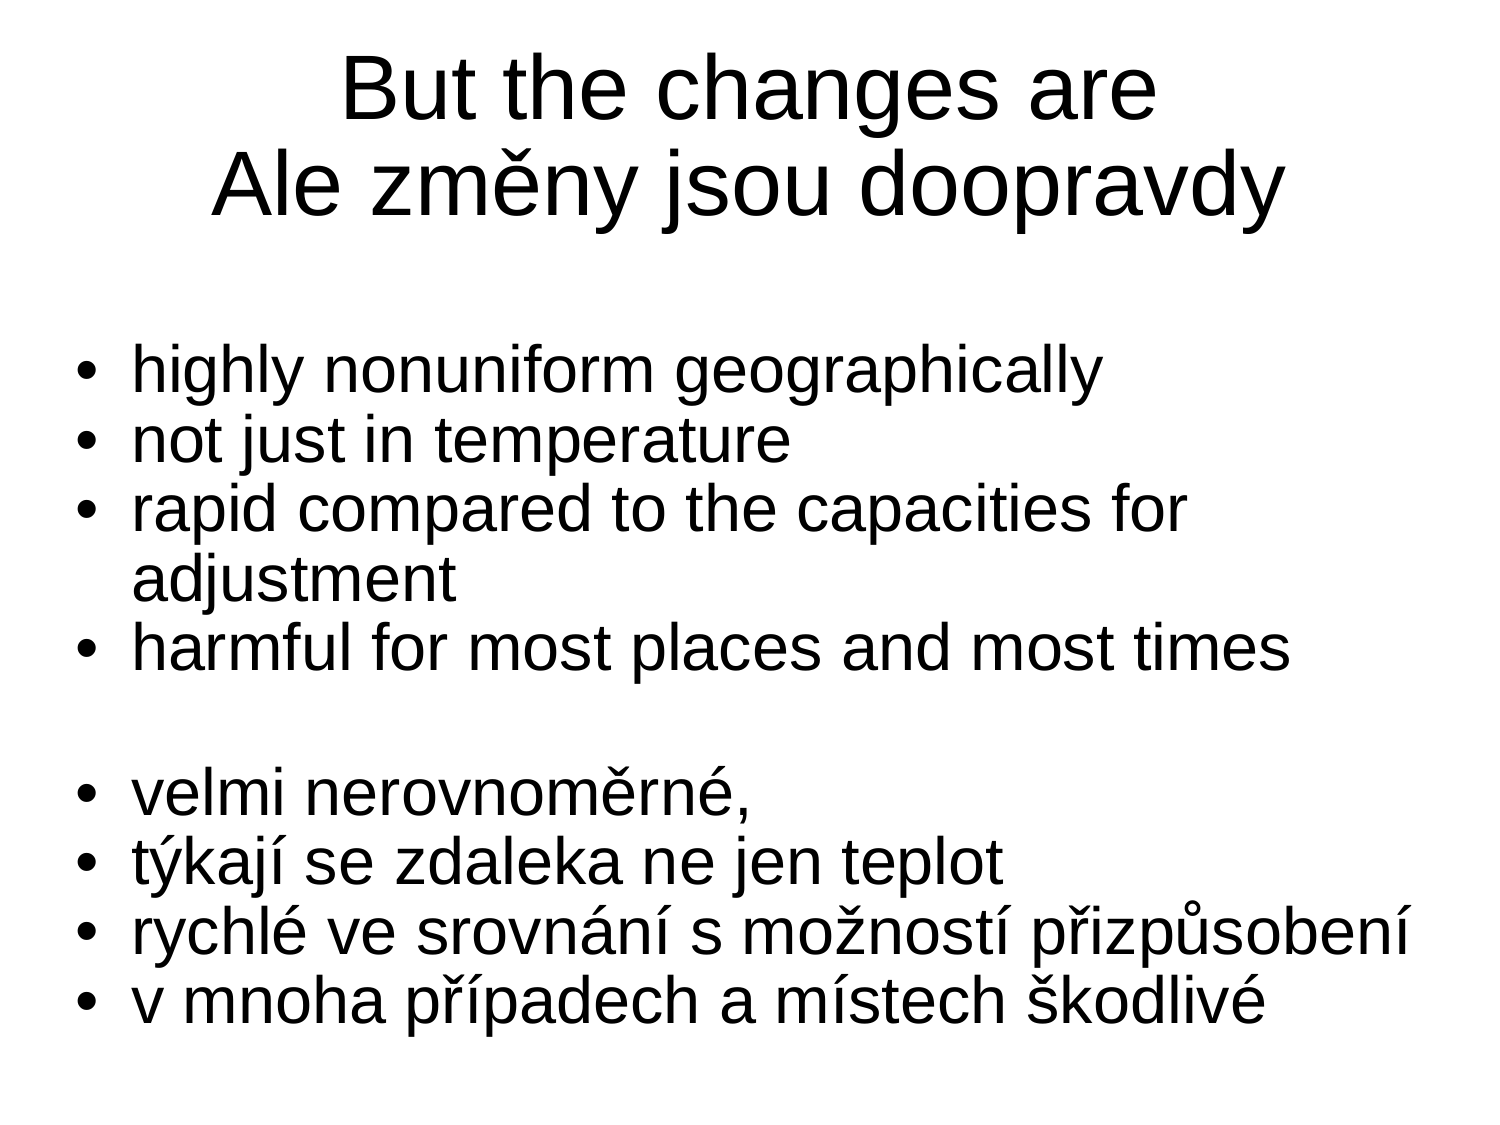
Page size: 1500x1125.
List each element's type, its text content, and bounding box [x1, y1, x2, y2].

list highly nonuniform geographically not just in temperature rapid compared to the capacities for adjustment harmful for most places and most times velmi nerovnoměrné, týkají se zdaleka ne jen teplot rychlé ve srovnání s možností přizpůsobení v mnoha případech a místech škodlivé [75, 262, 1425, 1038]
title But the changes are Ale změny jsou doopravdy [75, 21, 1425, 257]
